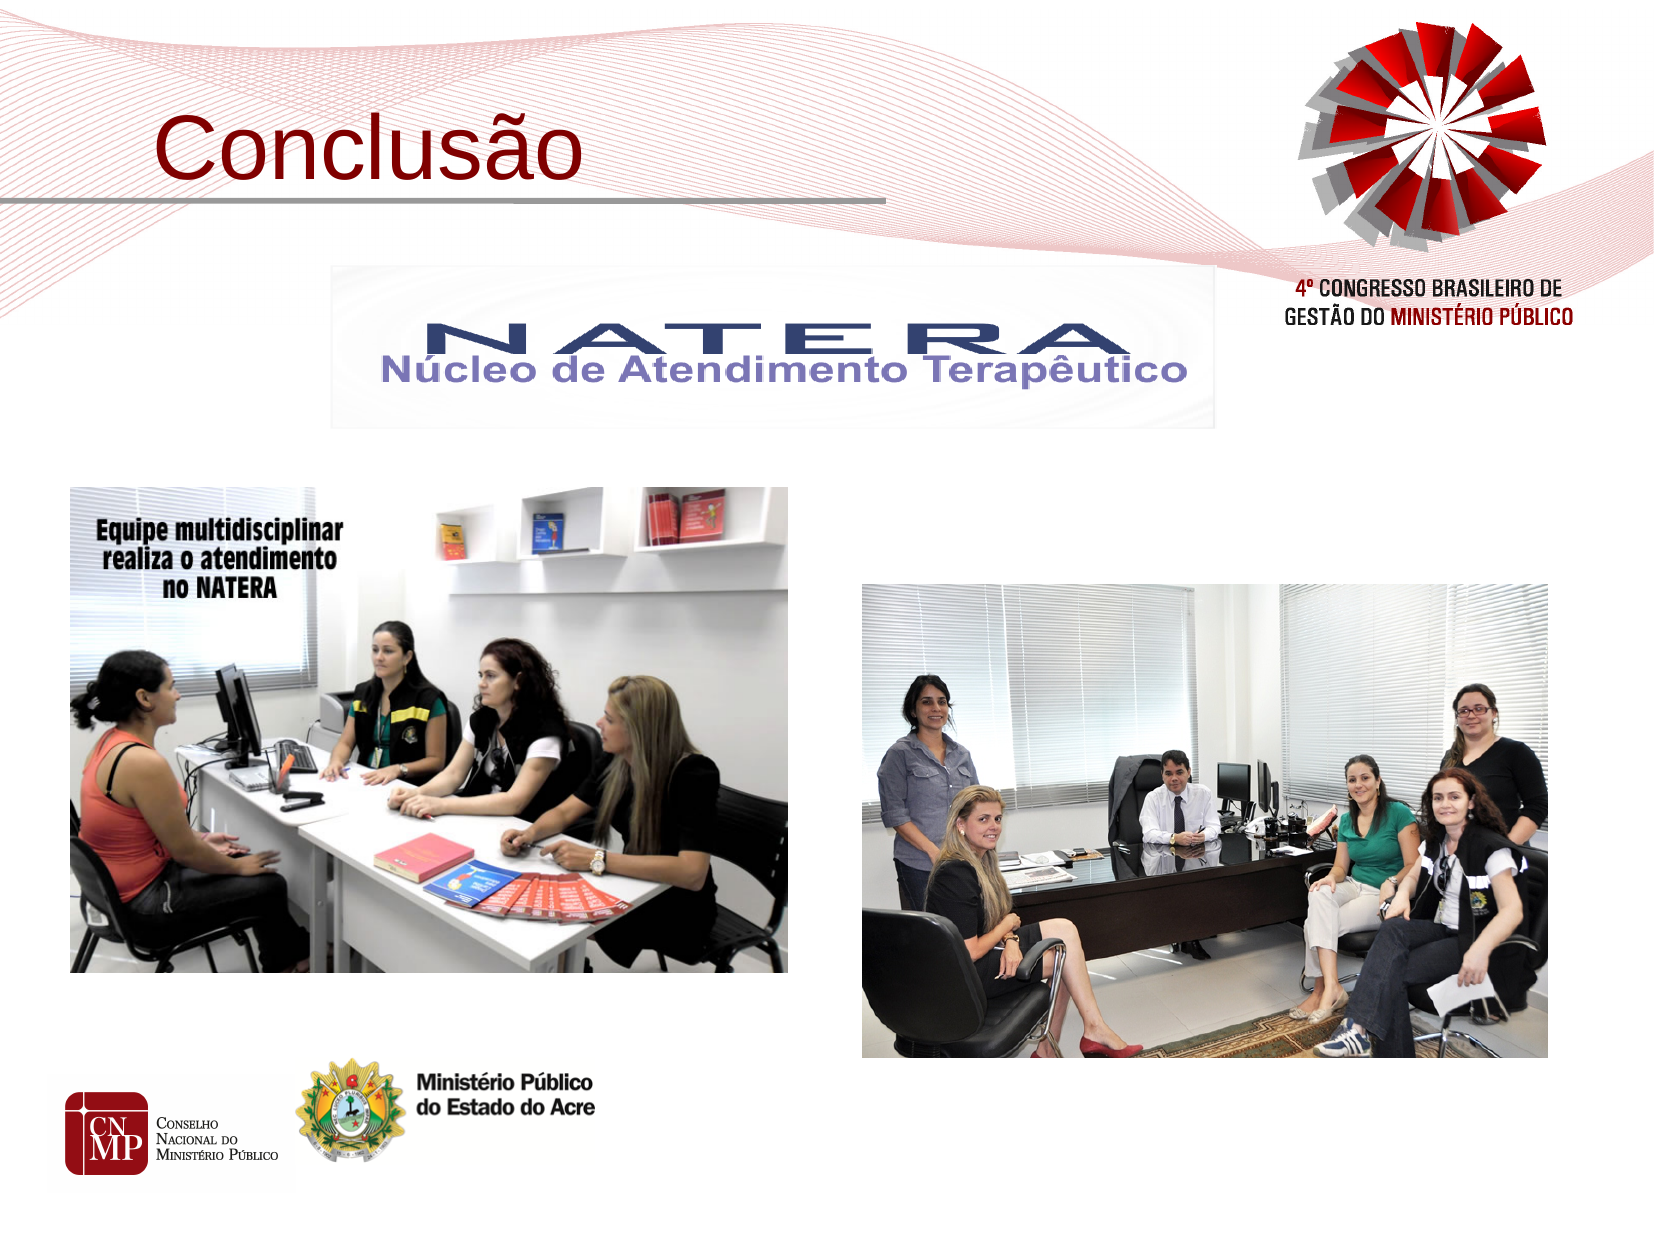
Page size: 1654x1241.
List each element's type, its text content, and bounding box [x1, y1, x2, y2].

picture [70, 487, 788, 973]
picture [862, 584, 1548, 1058]
picture [47, 1057, 595, 1193]
picture [0, 9, 1654, 429]
text_box Conclusão [0, 89, 739, 207]
